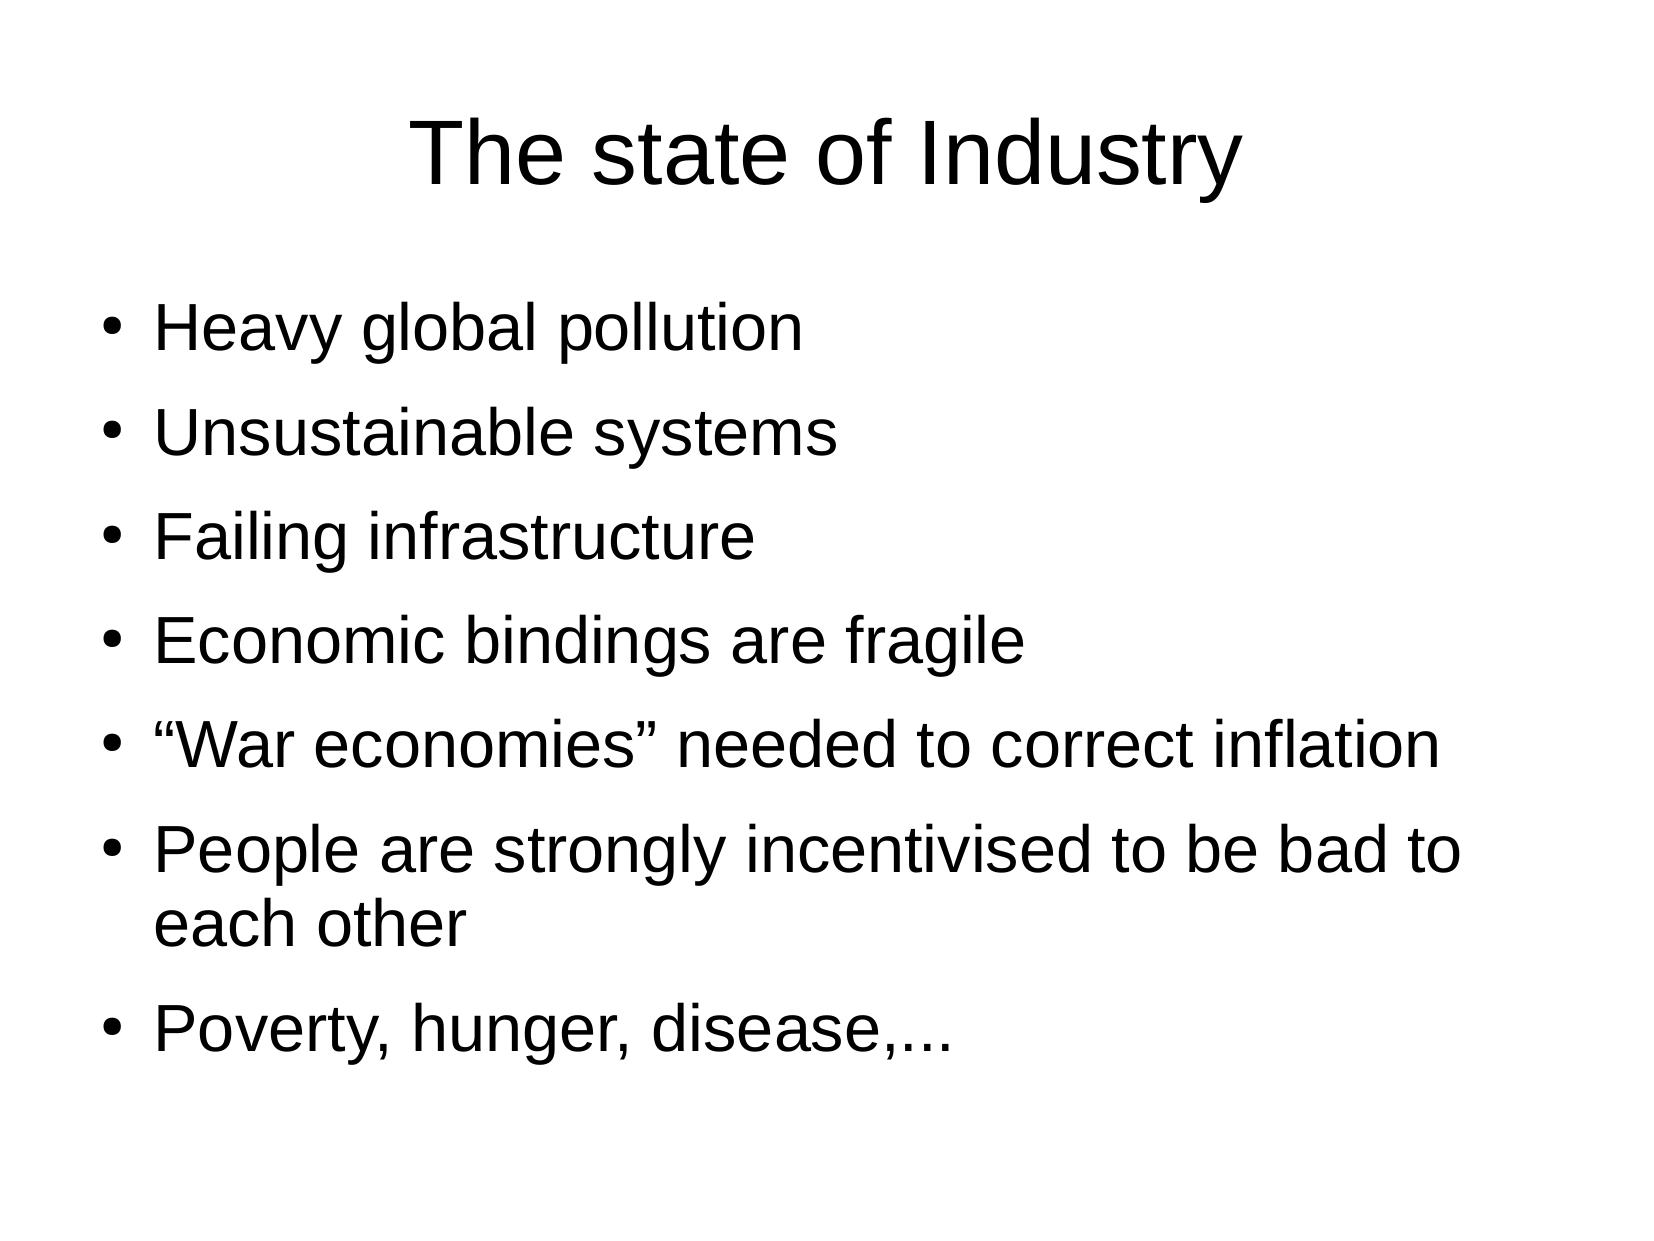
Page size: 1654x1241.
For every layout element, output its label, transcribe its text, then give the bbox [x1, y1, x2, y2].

list Heavy global pollution Unsustainable systems Failing infrastructure Economic bindings are fragile “War economies” needed to correct inflation People are strongly incentivised to be bad to each other Poverty, hunger, disease,... [82, 290, 1571, 1109]
title The state of Industry [82, 49, 1571, 257]
